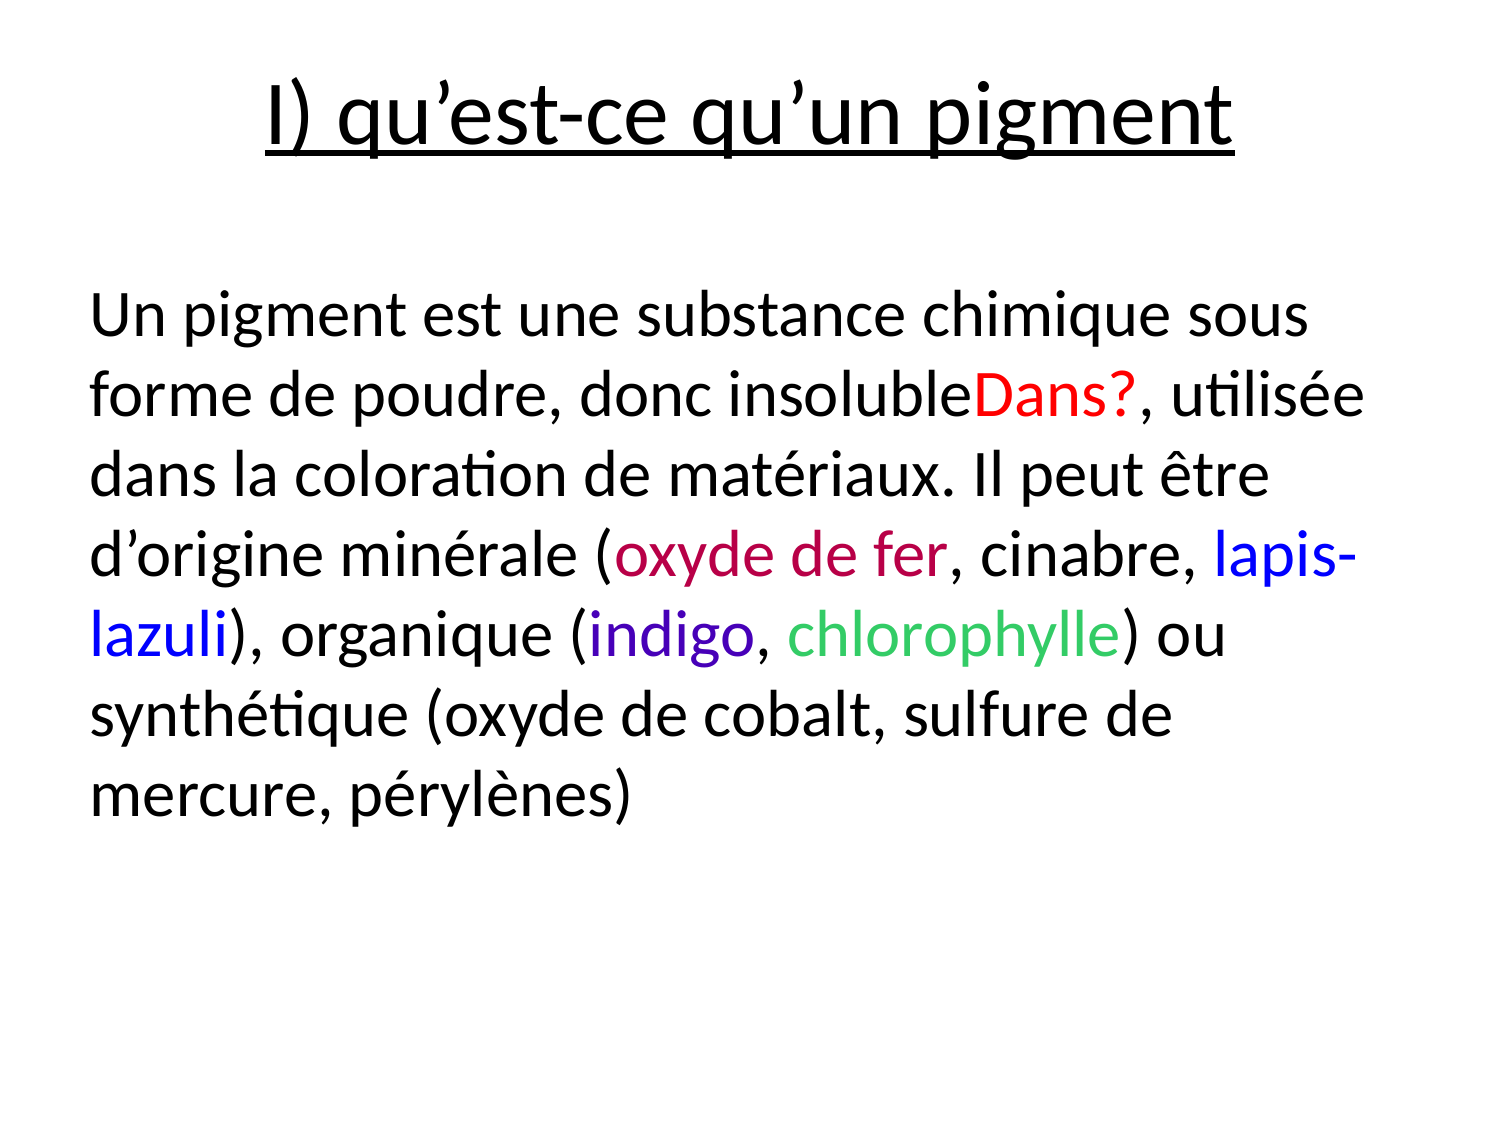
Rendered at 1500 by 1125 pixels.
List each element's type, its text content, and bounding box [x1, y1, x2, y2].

title I) qu’est-ce qu’un pigment [75, 45, 1425, 233]
list Un pigment est une substance chimique sous forme de poudre, donc insolubleDans?, utilisée dans la coloration de matériaux. Il peut être d’origine minérale (oxyde de fer, cinabre, lapis-lazuli), organique (indigo, chlorophylle) ou synthétique (oxyde de cobalt, sulfure de mercure, pérylènes) [75, 262, 1425, 1005]
